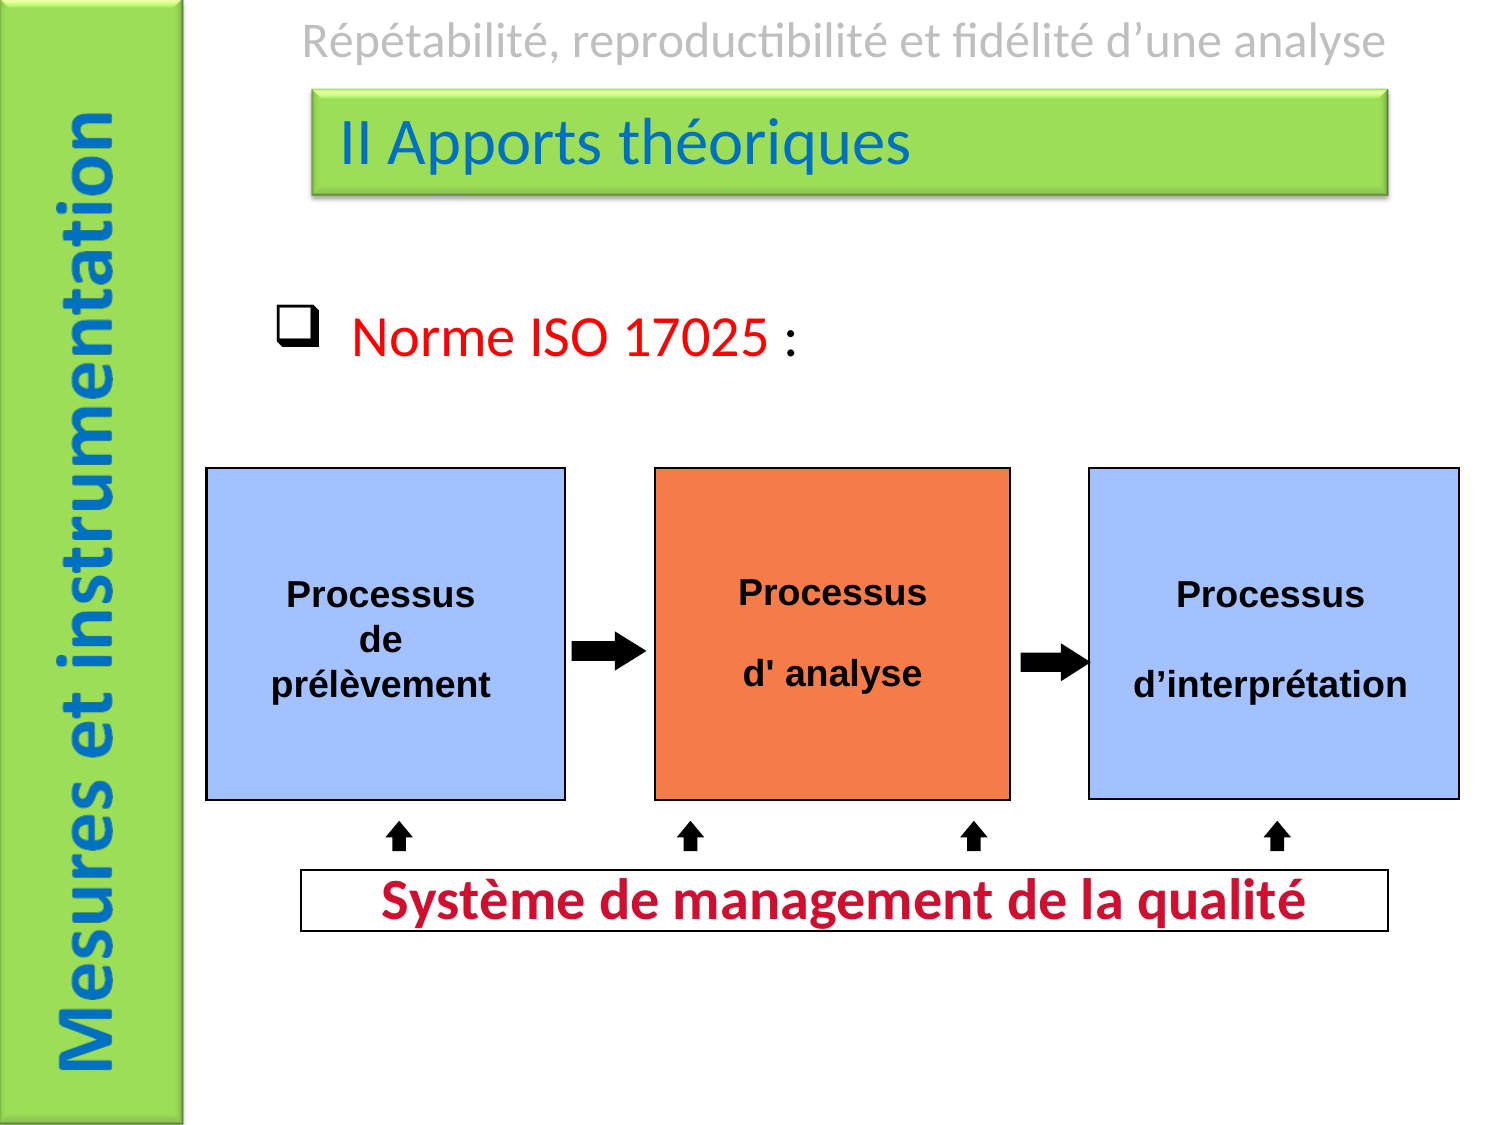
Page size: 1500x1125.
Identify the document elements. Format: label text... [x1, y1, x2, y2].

picture [0, 0, 192, 1125]
text_box [679, 822, 702, 851]
text_box II Apports théoriques [324, 90, 1388, 186]
text_box [387, 822, 411, 851]
text_box [572, 633, 645, 669]
text_box Processus d’interprétation [1087, 562, 1454, 713]
text_box Processus de prélèvement [225, 562, 537, 713]
text_box Norme ISO 17025 : [183, 290, 1500, 386]
text_box Répétabilité, reproductibilité et fidélité d’une analyse [206, 0, 1483, 76]
text_box Système de management de la qualité [301, 869, 1388, 931]
text_box [1088, 467, 1459, 799]
picture [303, 84, 1397, 209]
text_box Processus d' analyse [655, 467, 1010, 800]
text_box [1021, 645, 1087, 680]
text_box [962, 822, 986, 851]
text_box [1265, 822, 1289, 851]
text_box [206, 467, 566, 800]
